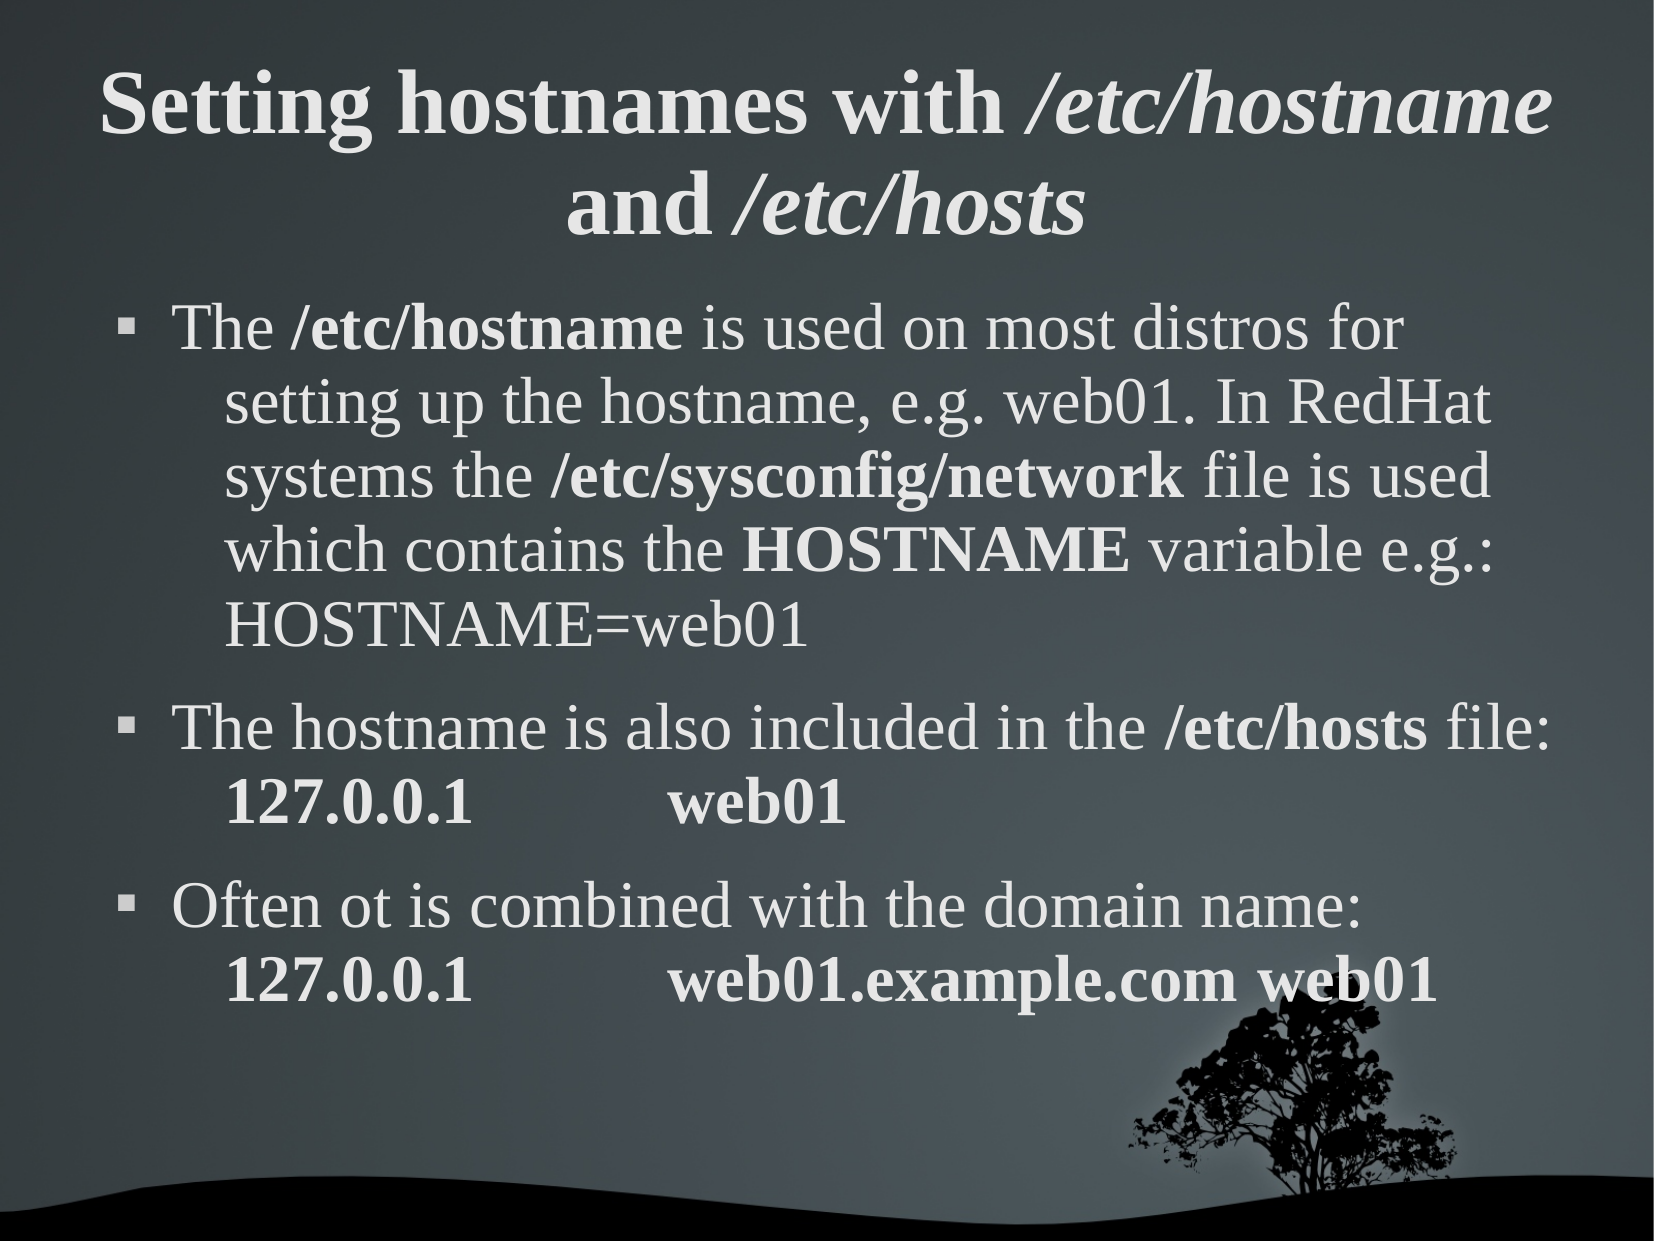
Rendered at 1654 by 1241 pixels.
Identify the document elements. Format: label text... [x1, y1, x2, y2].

picture [0, 0, 1654, 1241]
list The /etc/hostname is used on most distros for setting up the hostname, e.g. web01. In RedHat systems the /etc/sysconfig/network file is used which contains the HOSTNAME variable e.g.: HOSTNAME=web01 The hostname is also included in the /etc/hosts file: 127.0.0.1 web01 Often ot is combined with the domain name: 127.0.0.1 web01.example.com web01 [82, 290, 1571, 1158]
title Setting hostnames with /etc/hostname and /etc/hosts [82, 33, 1571, 273]
